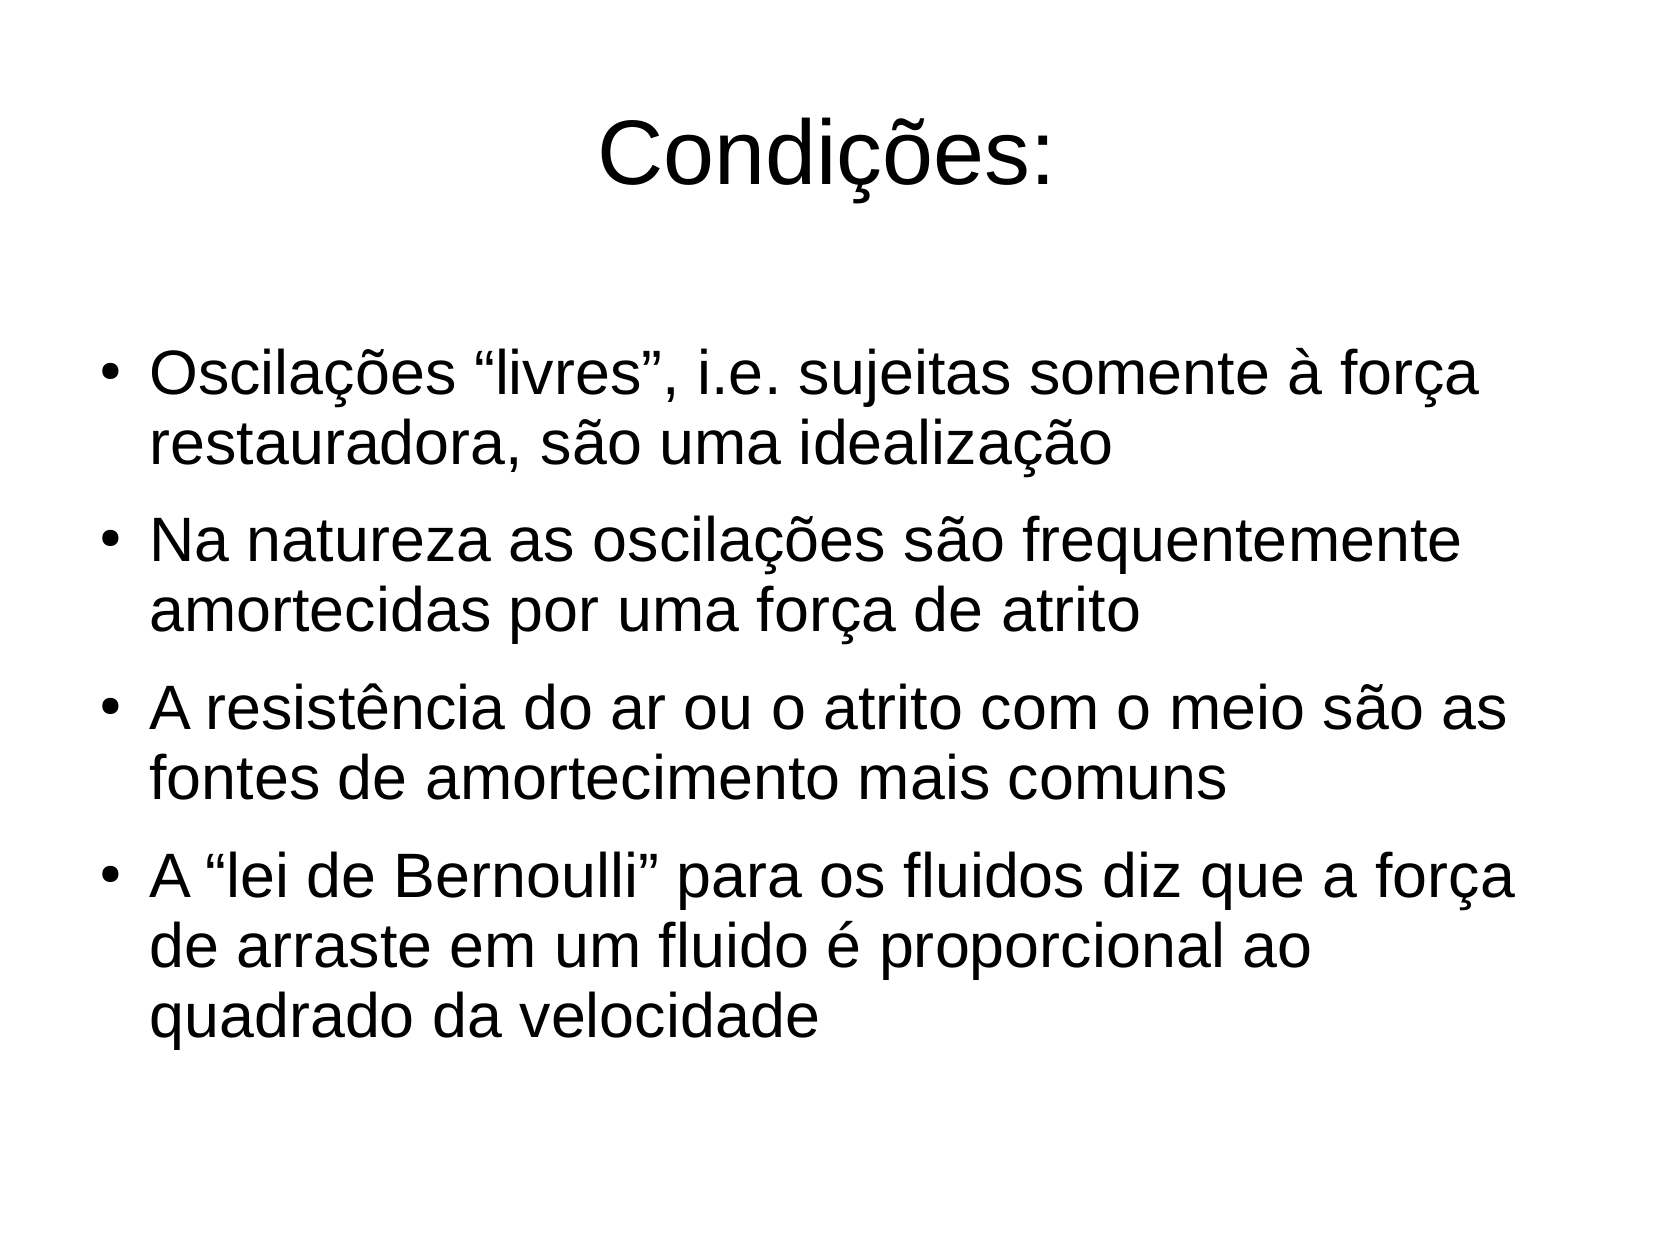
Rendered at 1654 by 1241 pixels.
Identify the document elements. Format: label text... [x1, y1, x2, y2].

title Condições: [82, 49, 1571, 257]
list Oscilações “livres”, i.e. sujeitas somente à força restauradora, são uma idealização Na natureza as oscilações são frequentemente amortecidas por uma força de atrito A resistência do ar ou o atrito com o meio são as fontes de amortecimento mais comuns A “lei de Bernoulli” para os fluidos diz que a força de arraste em um fluido é proporcional ao quadrado da velocidade [82, 337, 1571, 1057]
